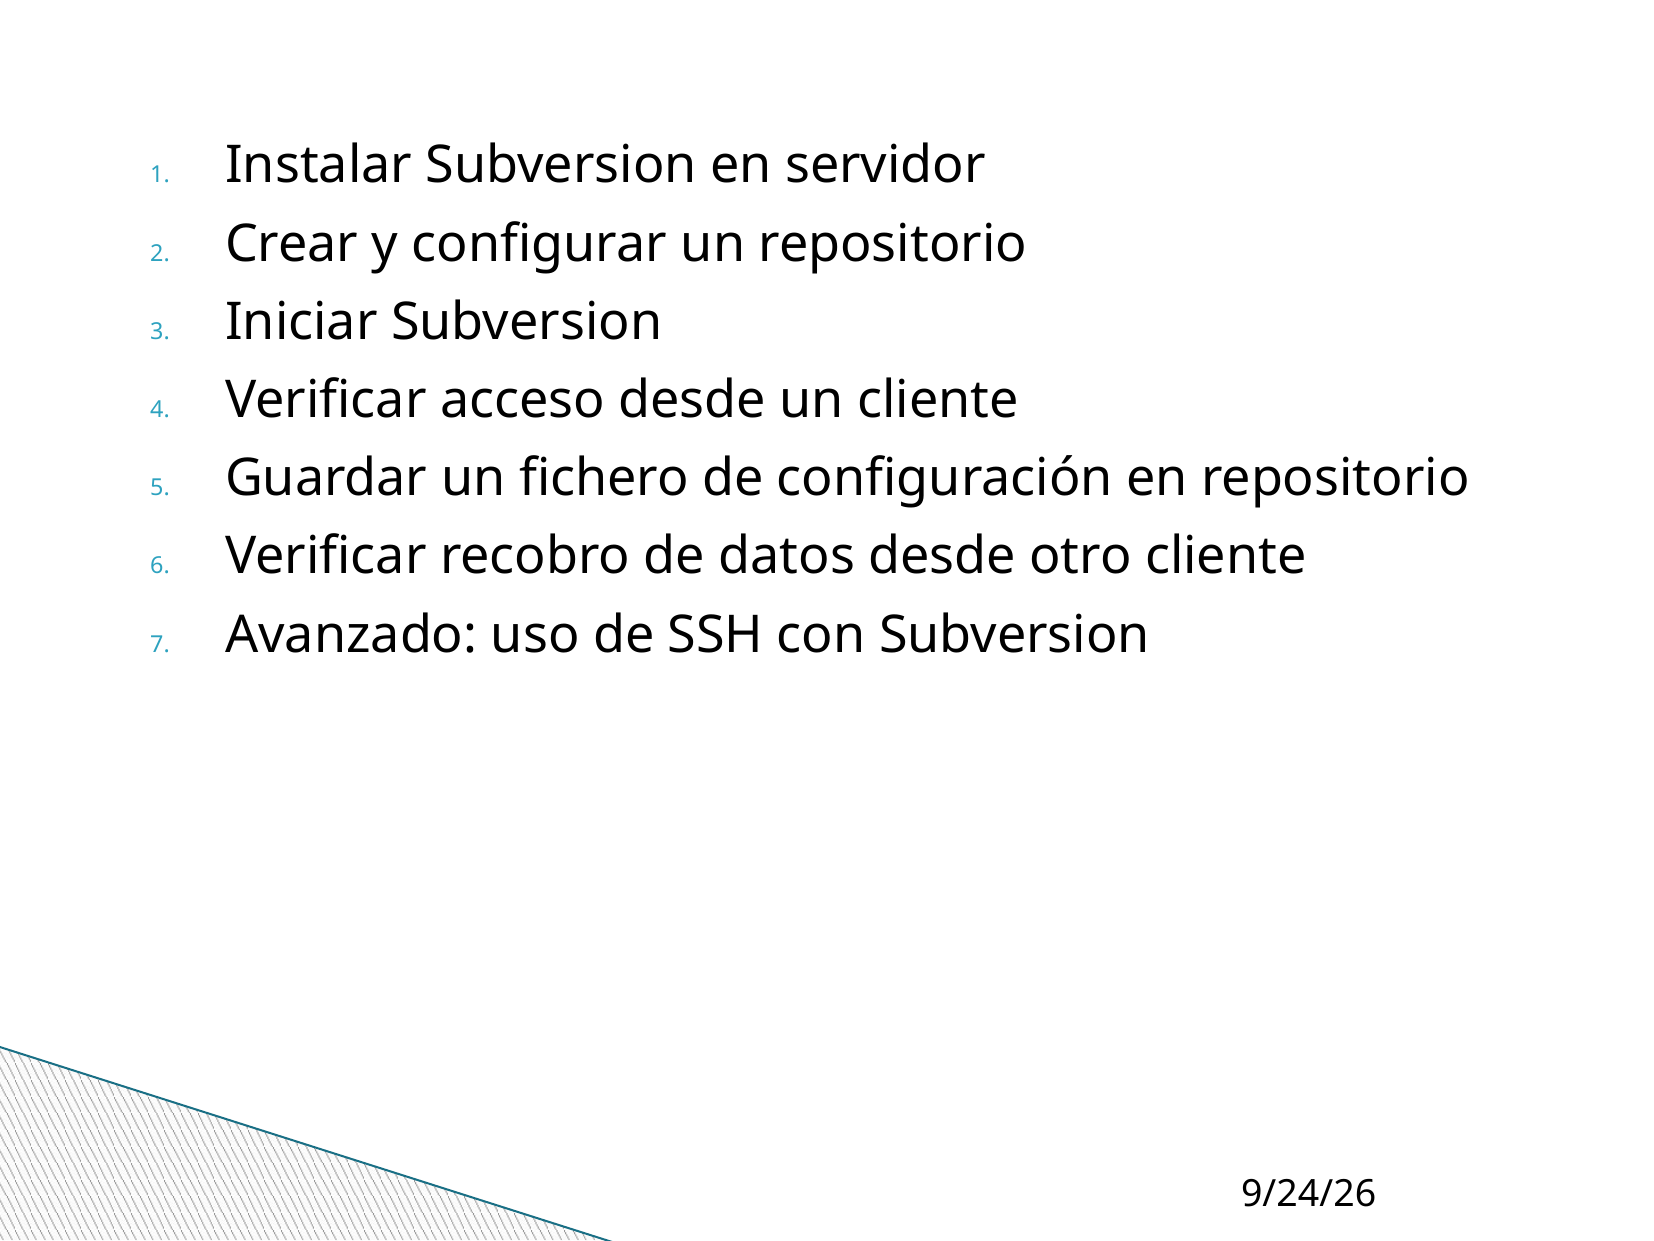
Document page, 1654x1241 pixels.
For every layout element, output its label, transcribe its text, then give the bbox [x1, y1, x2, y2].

list Instalar Subversion en servidor Crear y configurar un repositorio Iniciar Subversion Verificar acceso desde un cliente Guardar un fichero de configuración en repositorio Verificar recobro de datos desde otro cliente Avanzado: uso de SSH con Subversion [64, 120, 1553, 939]
picture [0, 1049, 602, 1241]
